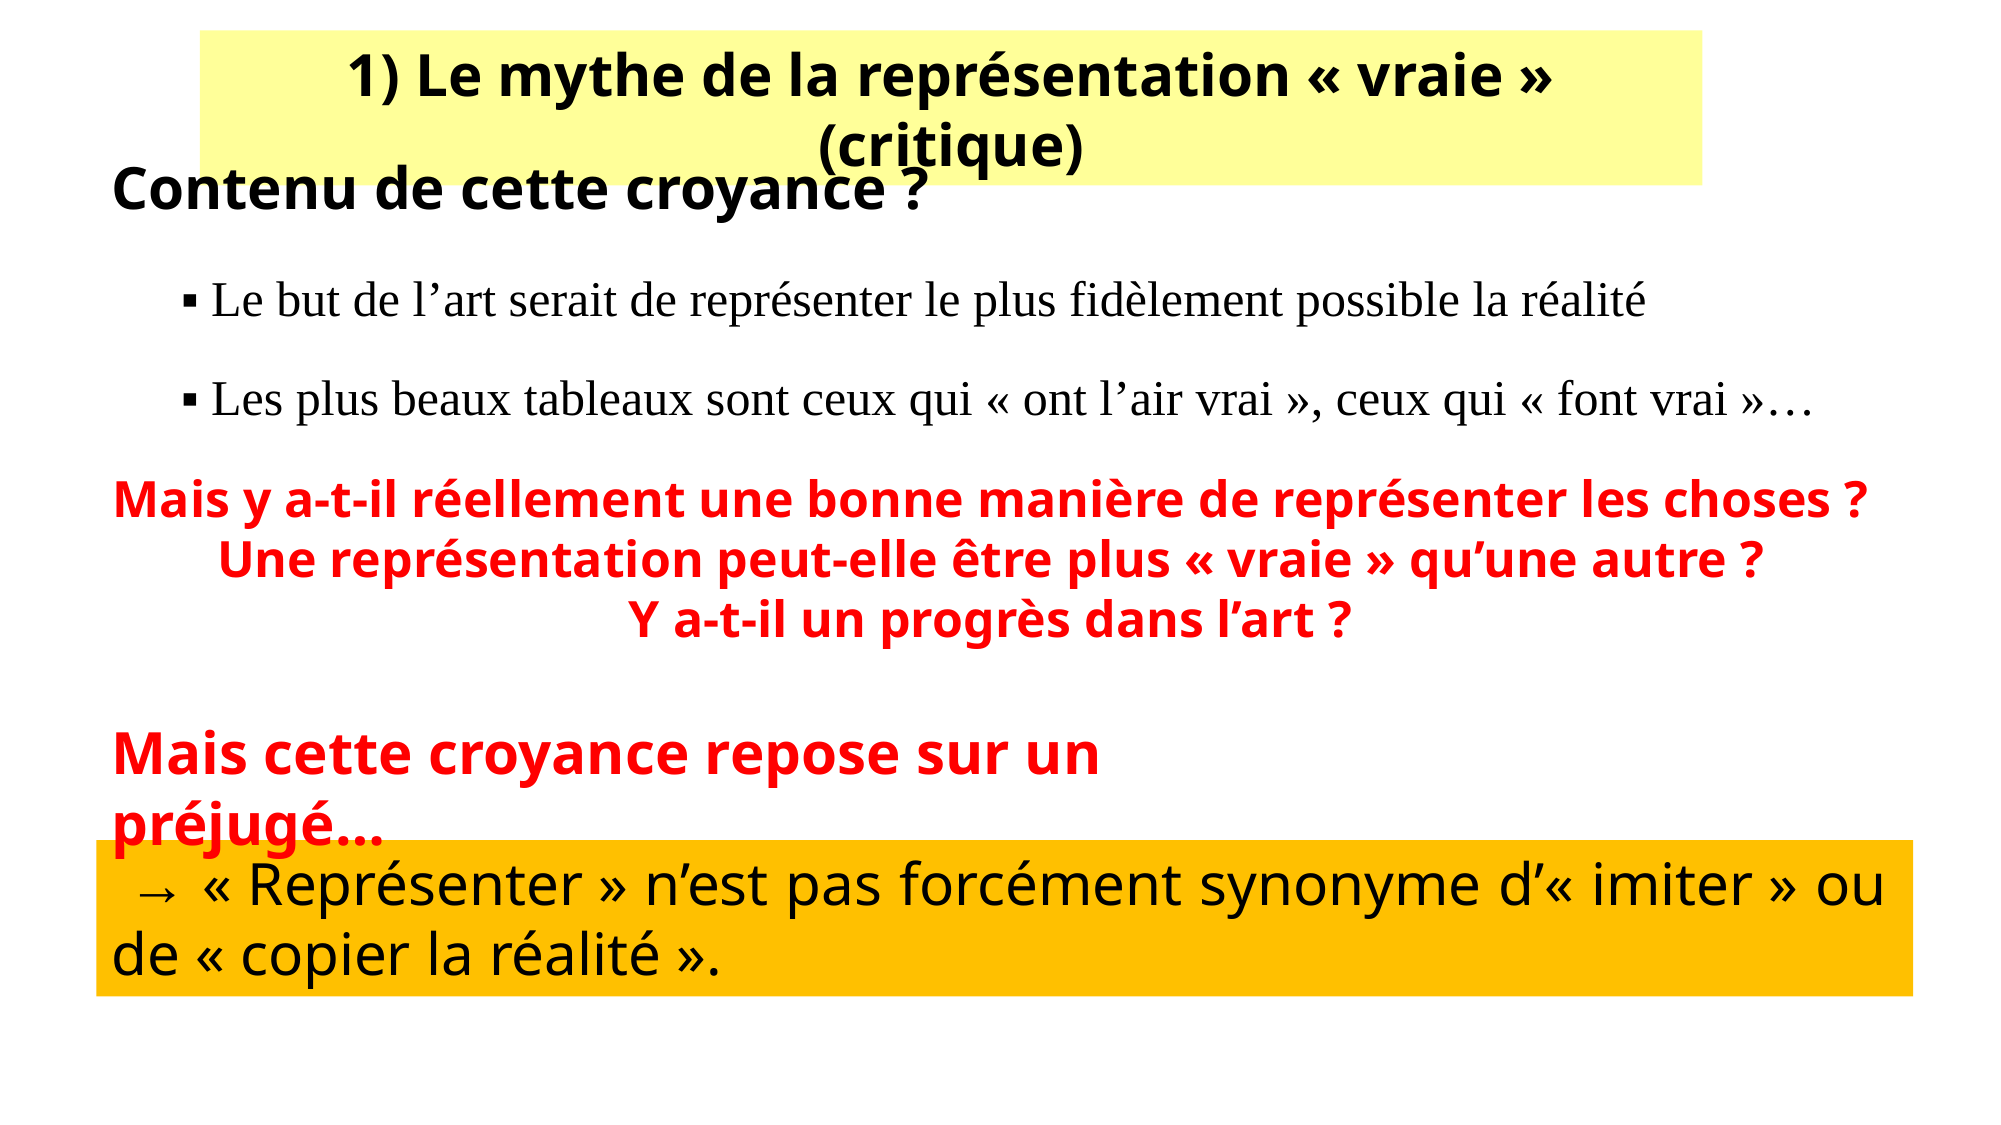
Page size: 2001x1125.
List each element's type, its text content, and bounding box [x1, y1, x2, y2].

text_box Mais y a-t-il réellement une bonne manière de représenter les choses ? Une représentation peut-elle être plus « vraie » qu’une autre ? Y a-t-il un progrès dans l’art ? [96, 460, 1898, 656]
text_box 1) Le mythe de la représentation « vraie » (critique) [199, 30, 1703, 117]
text_box ▪ Le but de l’art serait de représenter le plus fidèlement possible la réalité [166, 258, 1899, 335]
text_box Mais cette croyance repose sur un préjugé… [96, 709, 1390, 796]
text_box Contenu de cette croyance ? [96, 143, 1390, 230]
text_box ▪ Les plus beaux tableaux sont ceux qui « ont l’air vrai », ceux qui « font vrai »… [166, 357, 1899, 434]
text_box → « Représenter » n’est pas forcément synonyme d’« imiter » ou de « copier la réalité ». [96, 840, 1914, 997]
